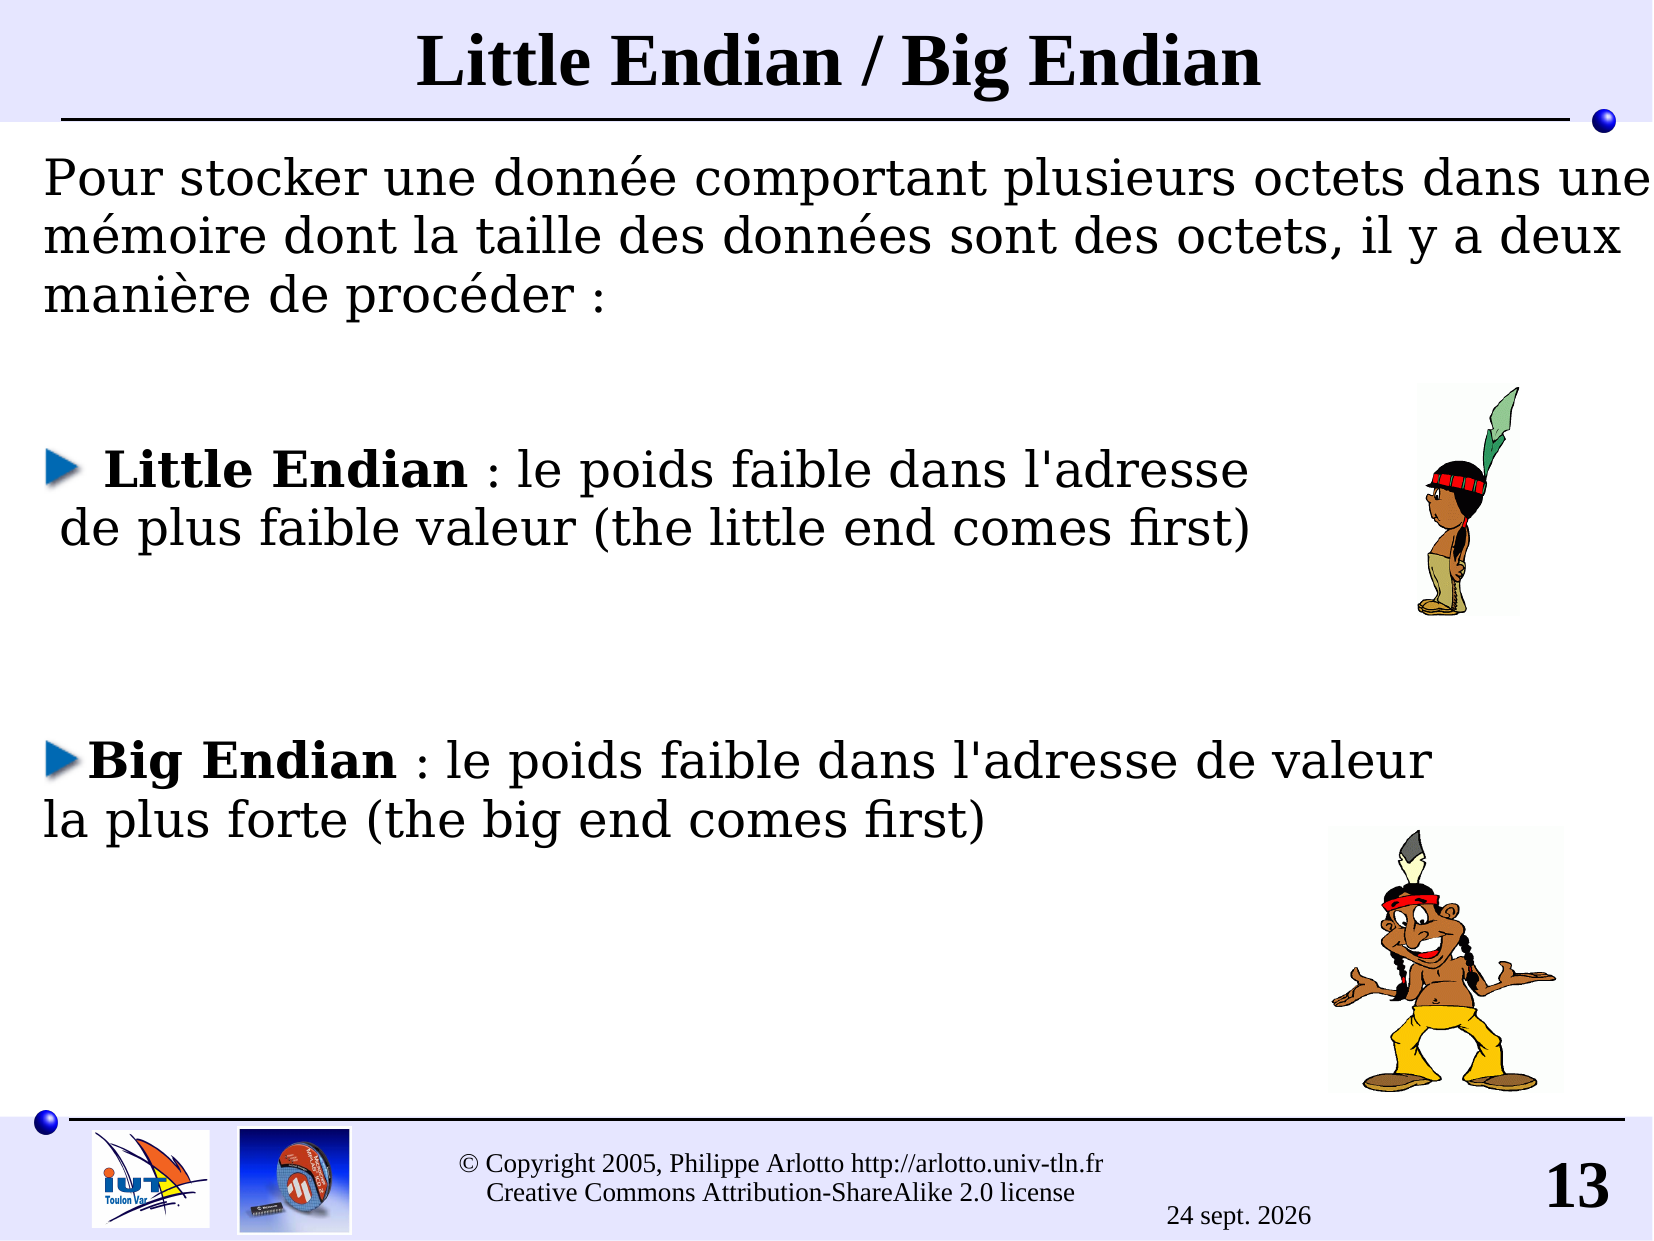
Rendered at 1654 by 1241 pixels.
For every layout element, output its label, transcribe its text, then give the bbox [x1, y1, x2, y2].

picture [237, 1141, 352, 1235]
title Little Endian / Big Endian [95, 11, 1585, 110]
text_box Pour stocker une donnée comportant plusieurs octets dans une mémoire dont la taille des données sont des octets, il y a deux manière de procéder : Little Endian : le poids faible dans l'adresse de plus faible valeur (the little end comes first) Big Endian : le poids faible dans l'adresse de valeur la plus forte (the big end comes first) [43, 149, 1653, 1141]
picture [1417, 383, 1520, 616]
picture [1328, 826, 1564, 1093]
